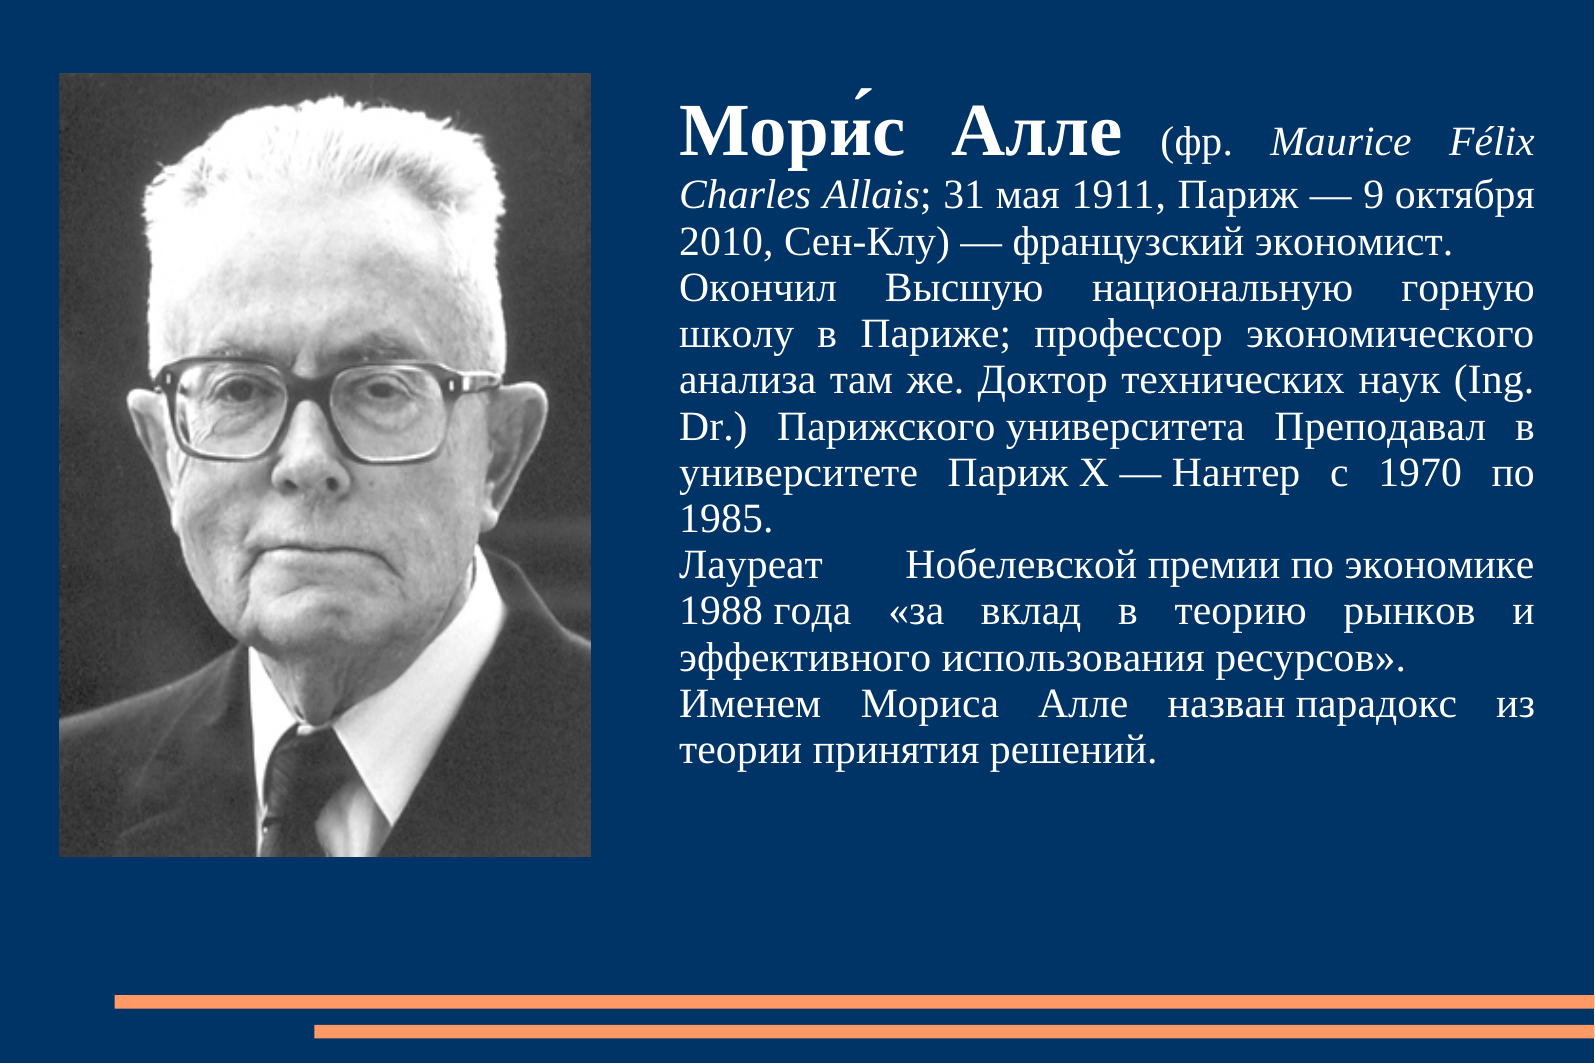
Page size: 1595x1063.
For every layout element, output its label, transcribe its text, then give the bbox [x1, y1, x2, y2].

picture [59, 73, 591, 857]
list Мори́с Алле (фр. Maurice Félix Charles Allais; 31 мая 1911, Париж — 9 октября 2010, Сен-Клу) — французский экономист. Окончил Высшую национальную горную школу в Париже; профессор экономического анализа там же. Доктор технических наук (Ing. Dr.) Парижского университета Преподавал в университете Париж X — Нантер с 1970 по 1985. Лауреат Нобелевской премии по экономике 1988 года «за вклад в теорию рынков и эффективного использования ресурсов». Именем Мориса Алле назван парадокс из теории принятия решений. [679, 88, 1535, 1063]
